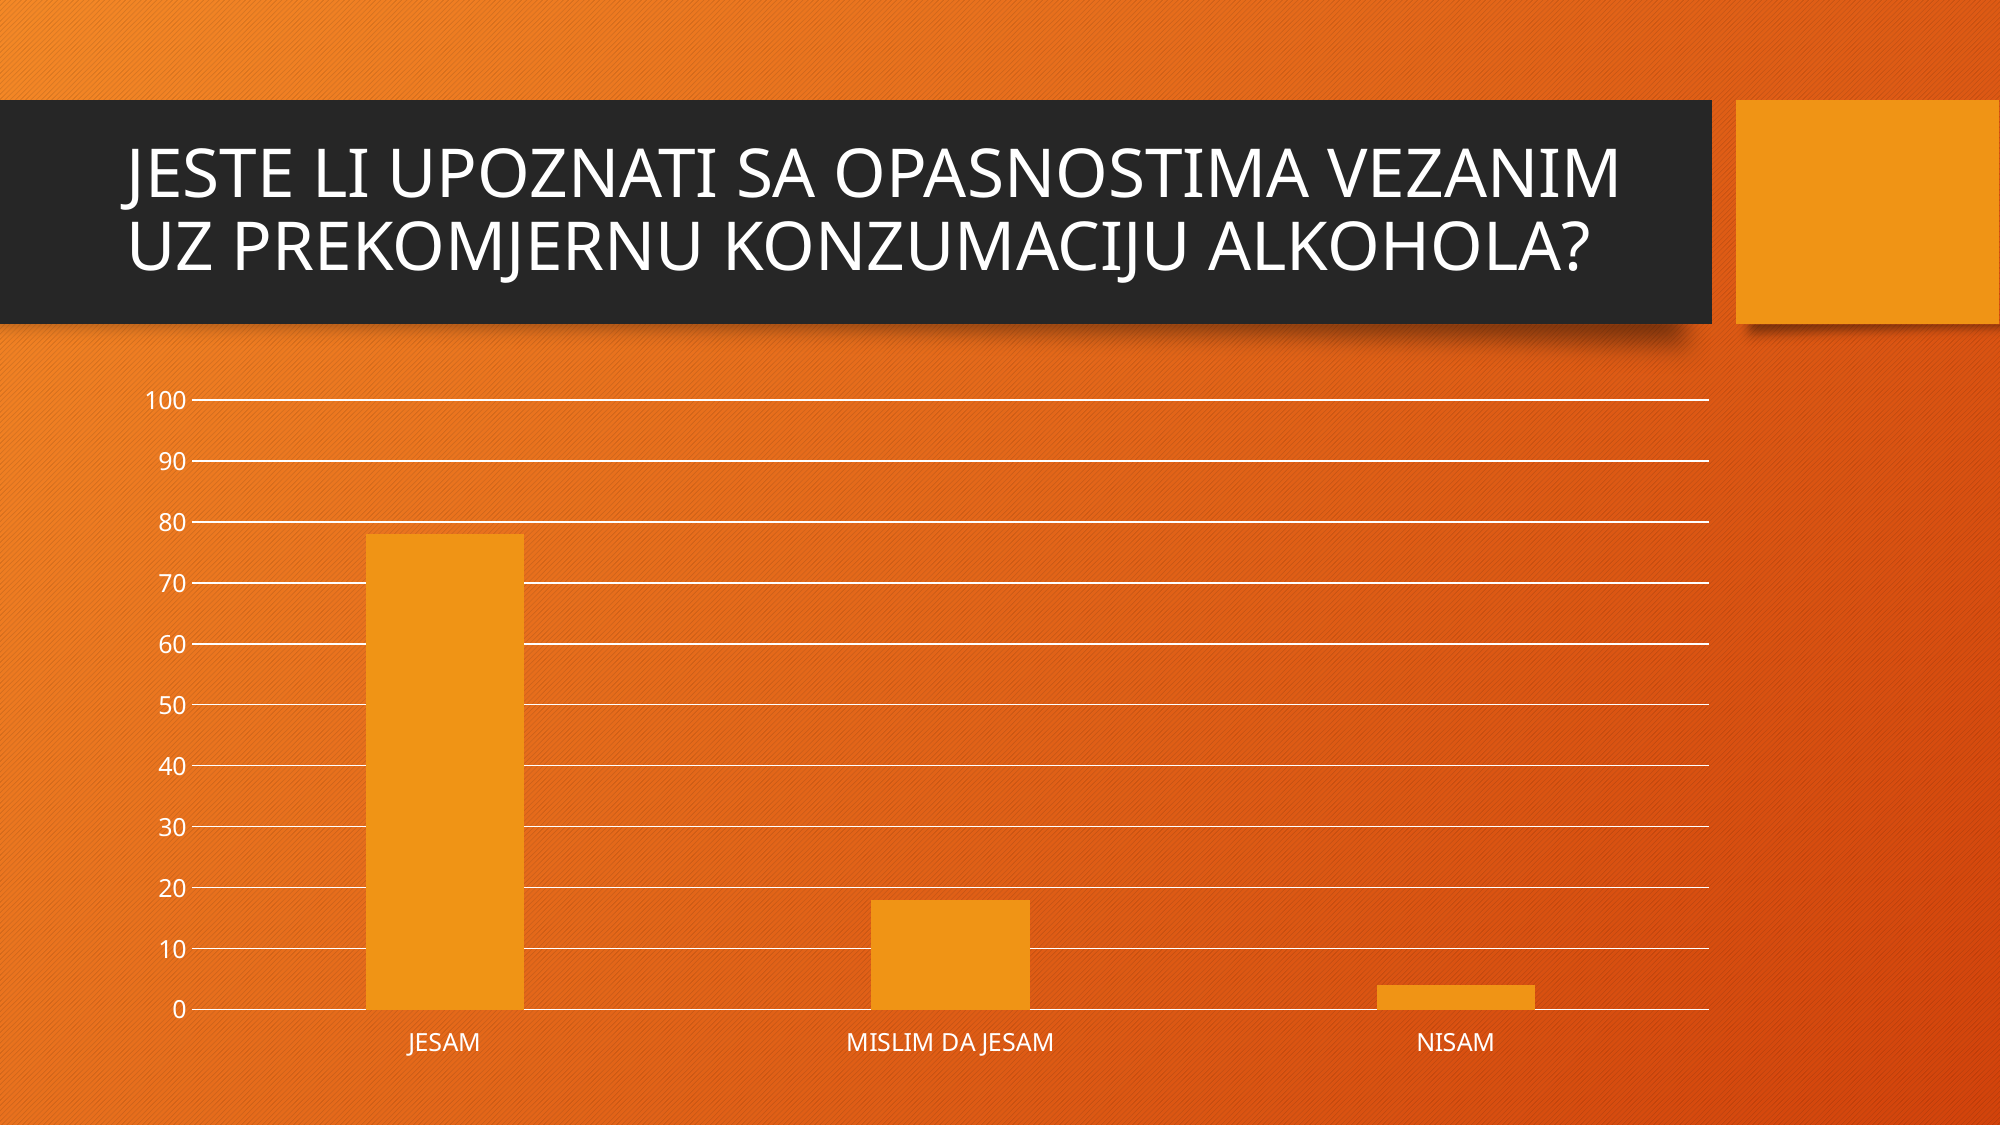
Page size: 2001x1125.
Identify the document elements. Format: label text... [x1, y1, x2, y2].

chart [111, 368, 1742, 1073]
title JESTE LI UPOZNATI SA OPASNOSTIMA VEZANIM UZ PREKOMJERNU KONZUMACIJU ALKOHOLA? [111, 123, 1689, 301]
